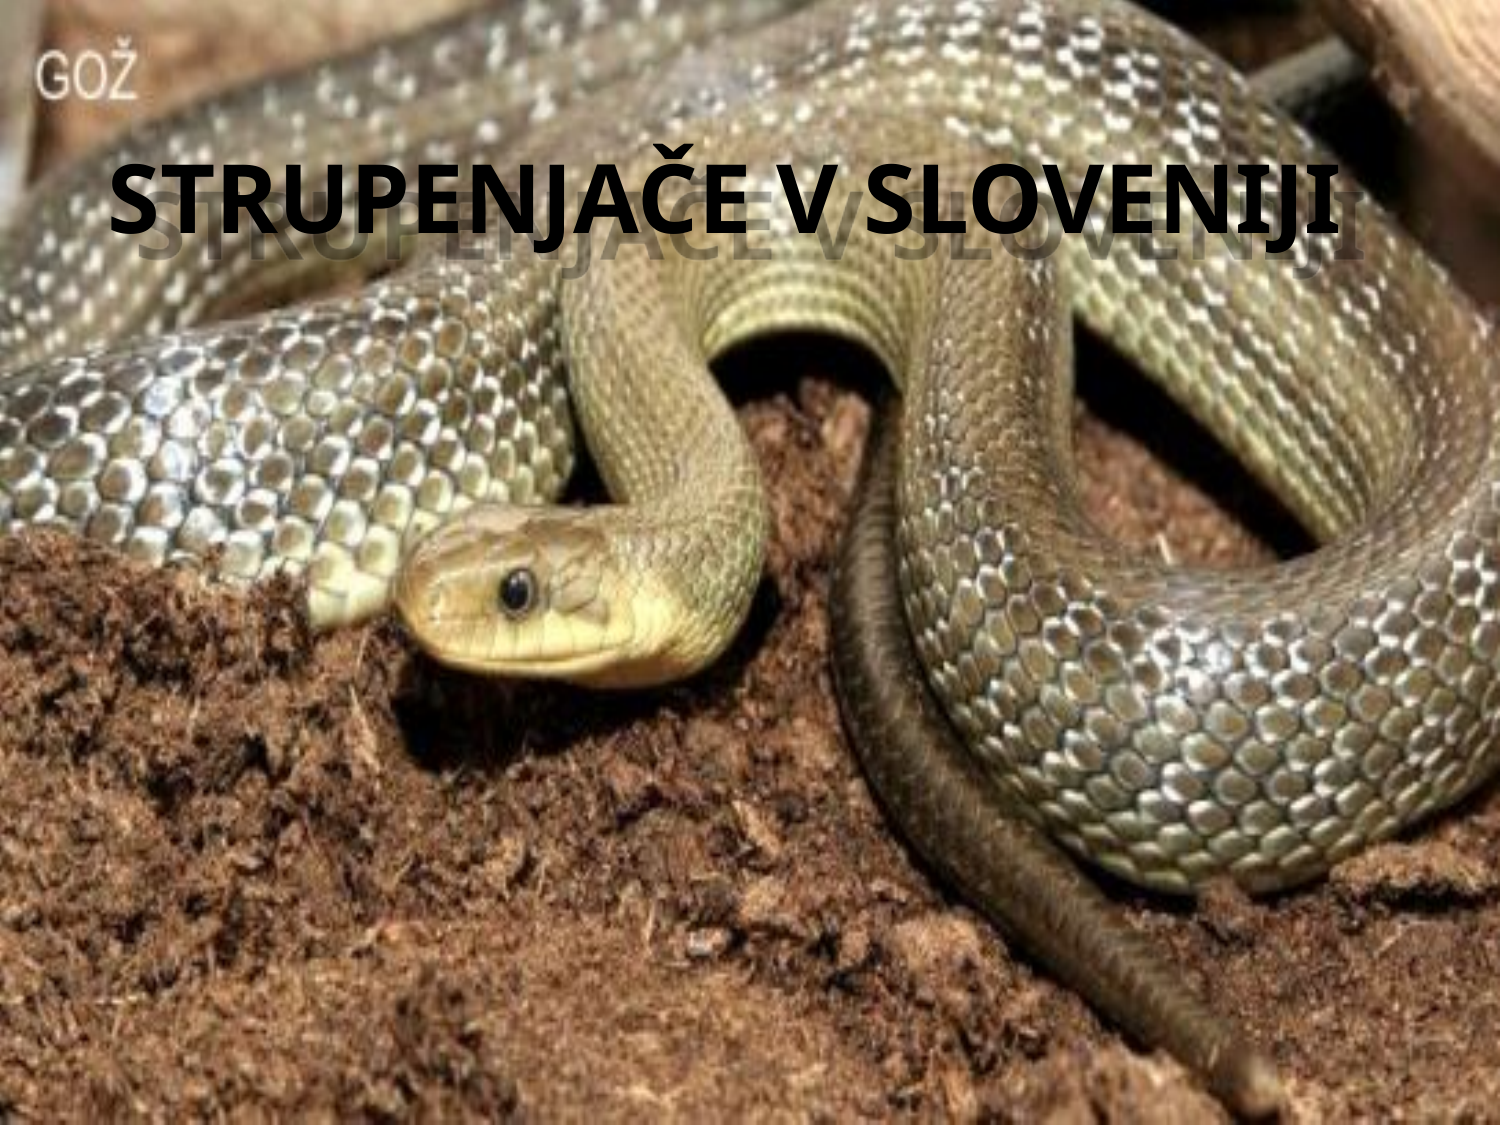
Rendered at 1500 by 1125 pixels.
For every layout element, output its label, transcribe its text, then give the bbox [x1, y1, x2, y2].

picture [0, 0, 1500, 1125]
title STRUPENJAČE V SLOVENIJI [87, 75, 1363, 317]
